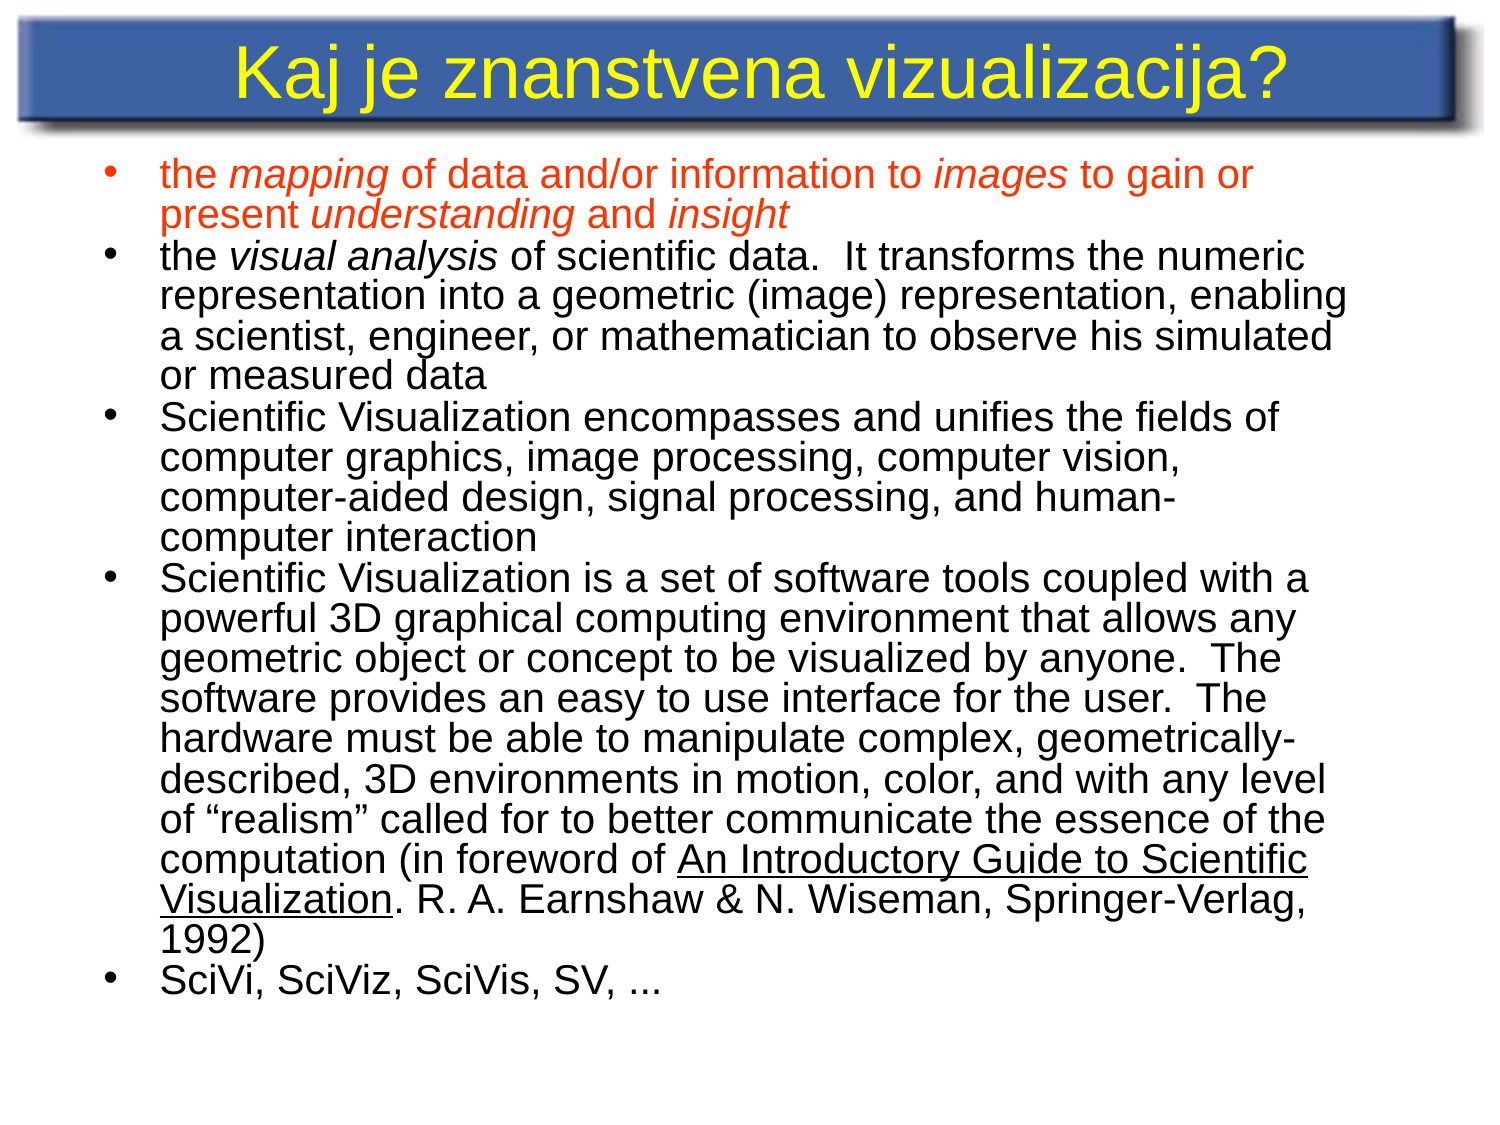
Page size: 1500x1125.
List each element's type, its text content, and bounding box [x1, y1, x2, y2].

title Kaj je znanstvena vizualizacija? [123, 0, 1399, 137]
picture [16, 13, 1484, 141]
list the mapping of data and/or information to images to gain or present understanding and insight the visual analysis of scientific data. It transforms the numeric representation into a geometric (image) representation, enabling a scientist, engineer, or mathematician to observe his simulated or measured data Scientific Visualization encompasses and unifies the fields of computer graphics, image processing, computer vision, computer-aided design, signal processing, and human-computer interaction Scientific Visualization is a set of software tools coupled with a powerful 3D graphical computing environment that allows any geometric object or concept to be visualized by anyone. The software provides an easy to use interface for the user. The hardware must be able to manipulate complex, geometrically-described, 3D environments in motion, color, and with any level of “realism” called for to better communicate the essence of the computation (in foreword of An Introductory Guide to Scientific Visualization. R. A. Earnshaw & N. Wiseman, Springer-Verlag, 1992) SciVi, SciViz, SciVis, SV, ... [88, 148, 1364, 1087]
